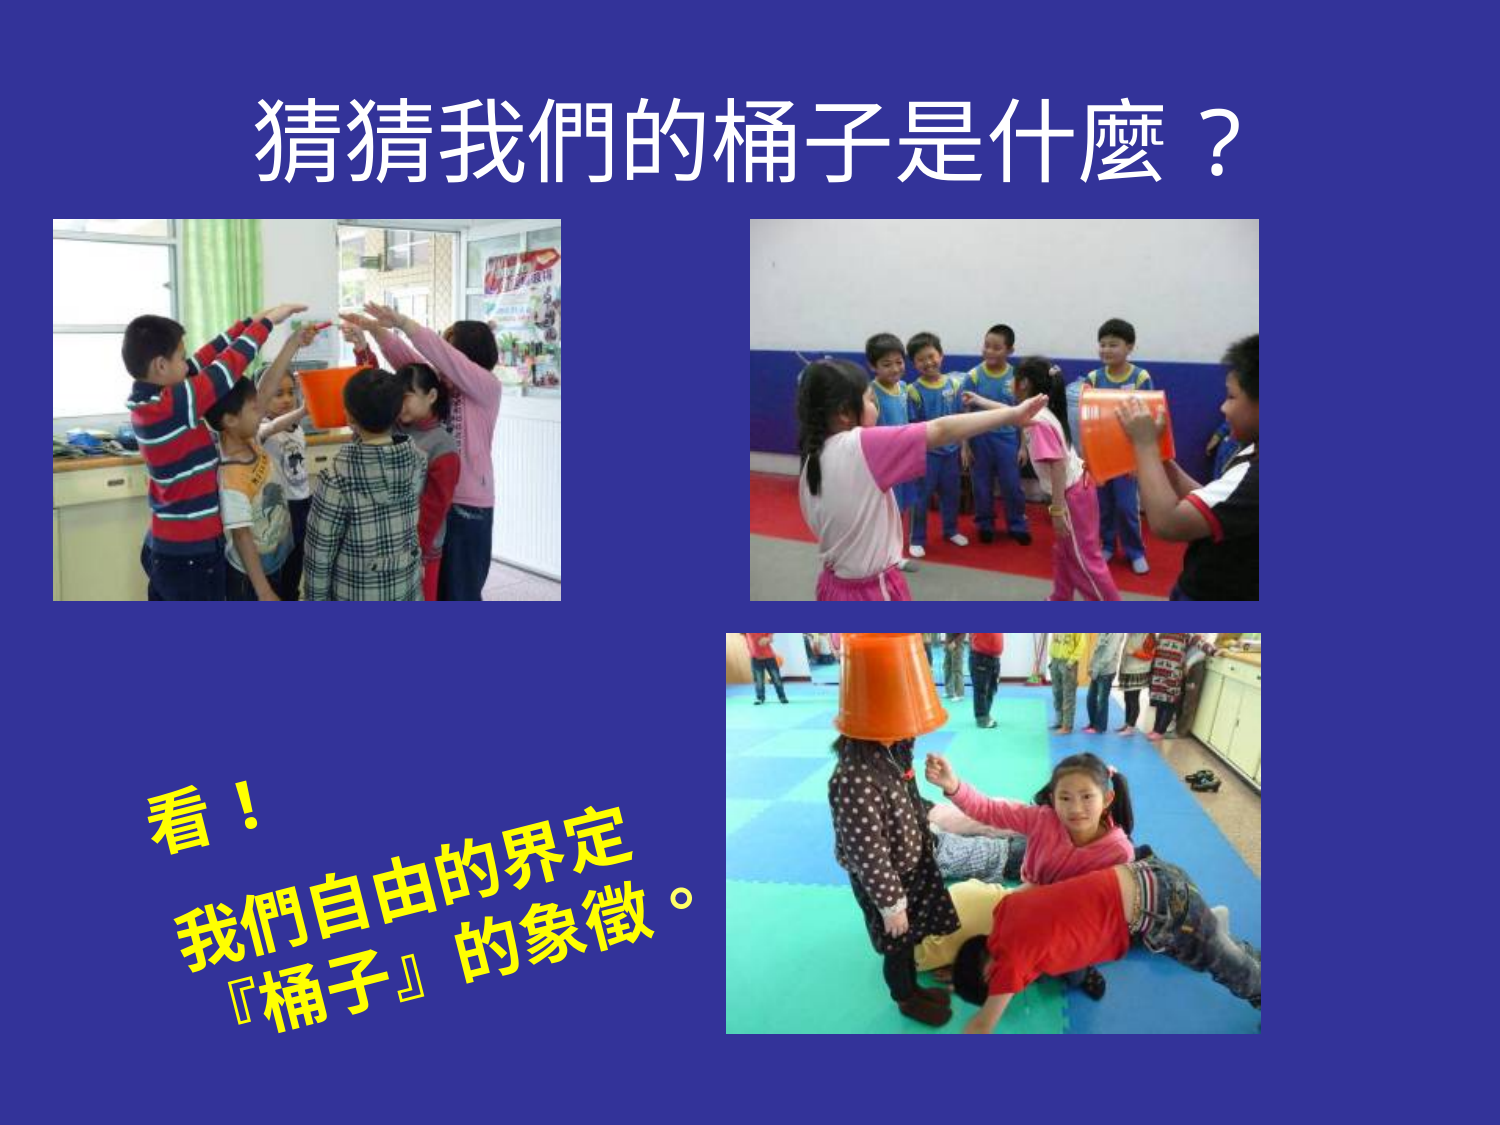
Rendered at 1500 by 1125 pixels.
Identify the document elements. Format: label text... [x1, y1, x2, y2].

picture [726, 633, 1261, 1034]
picture [750, 220, 1259, 602]
picture [53, 220, 561, 602]
title 猜猜我們的桶子是什麼? [75, 45, 1426, 233]
text_box 看! 我們自由的界定『桶子』的象徵。 [120, 631, 726, 1072]
